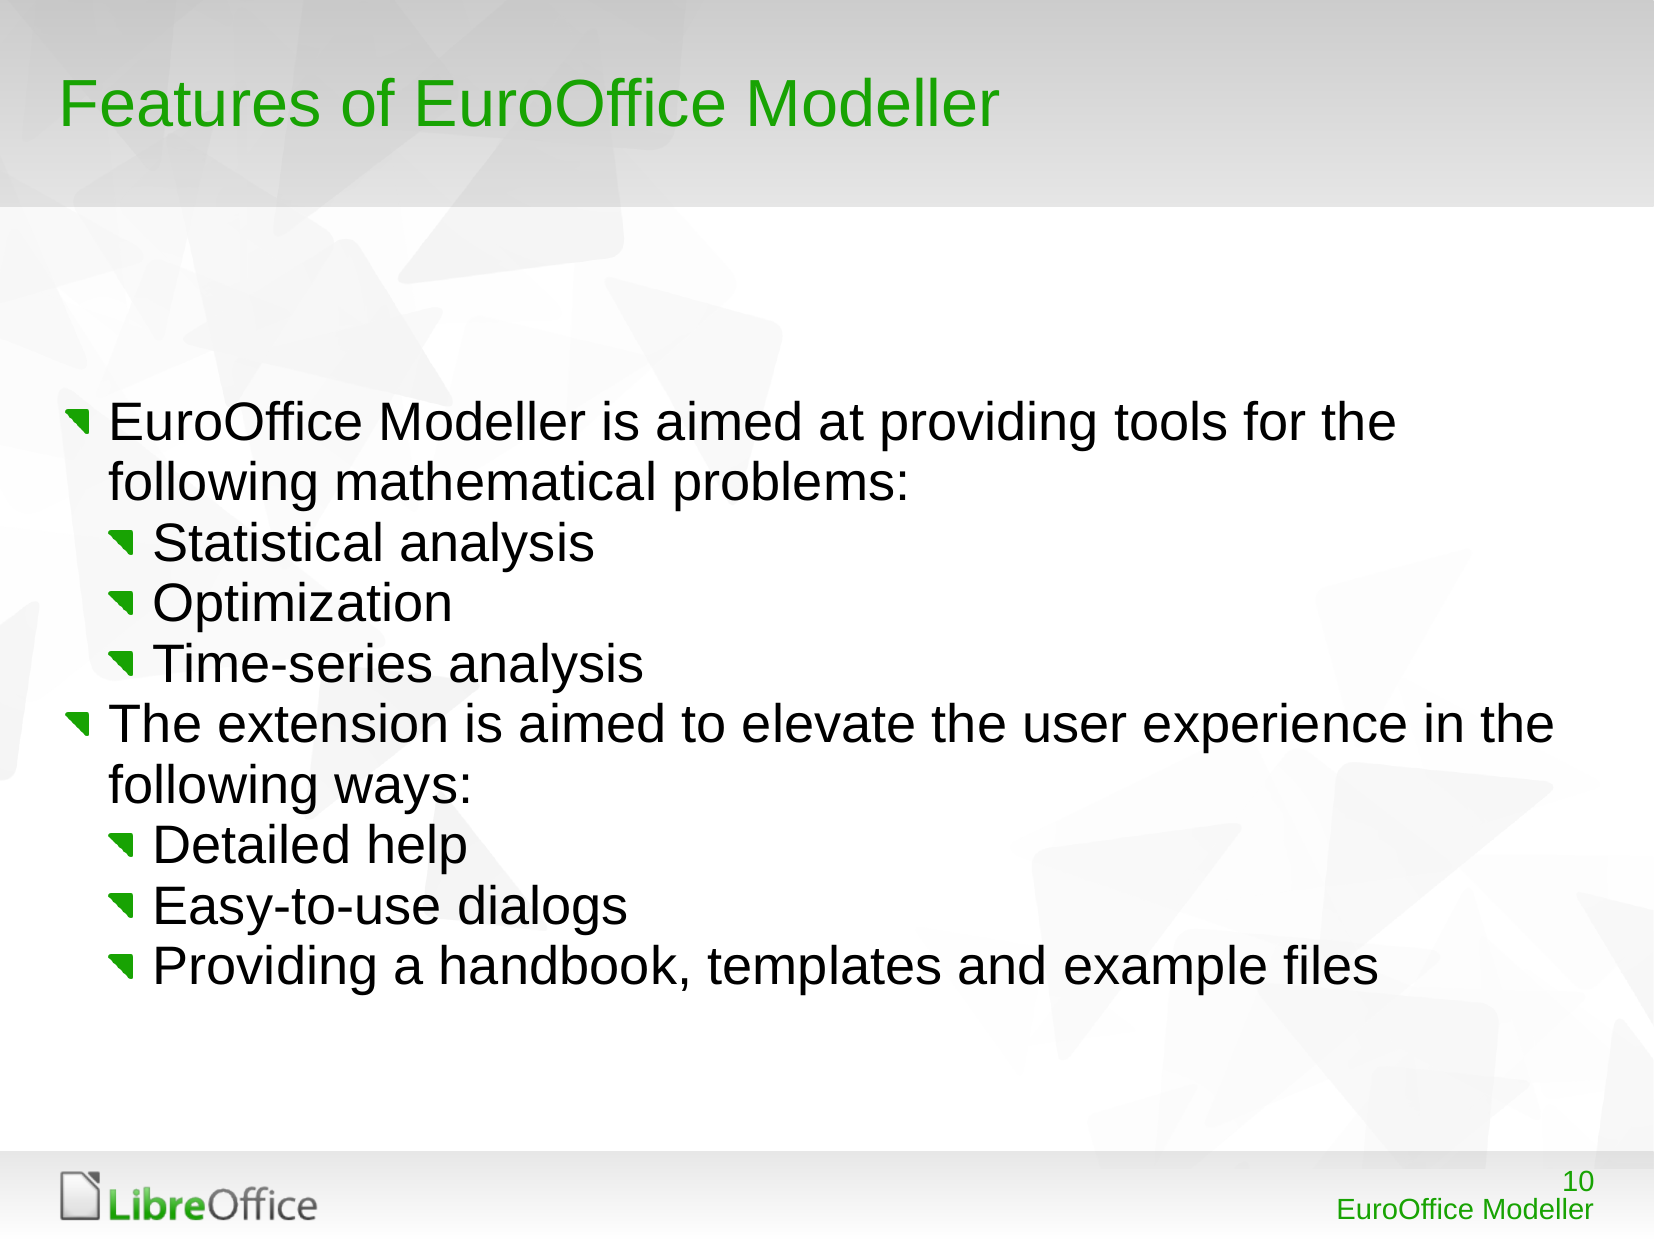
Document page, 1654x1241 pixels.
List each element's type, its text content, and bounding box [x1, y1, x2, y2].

picture [0, 0, 783, 931]
picture [41, 1152, 337, 1240]
text_box EuroOffice Modeller is aimed at providing tools for the following mathematical problems: Statistical analysis Optimization Time-series analysis The extension is aimed to elevate the user experience in the following ways: Detailed help Easy-to-use dialogs Providing a handbook, templates and example files [50, 383, 1624, 1093]
picture [915, 548, 1654, 1169]
title Features of EuroOffice Modeller [59, 29, 1595, 178]
